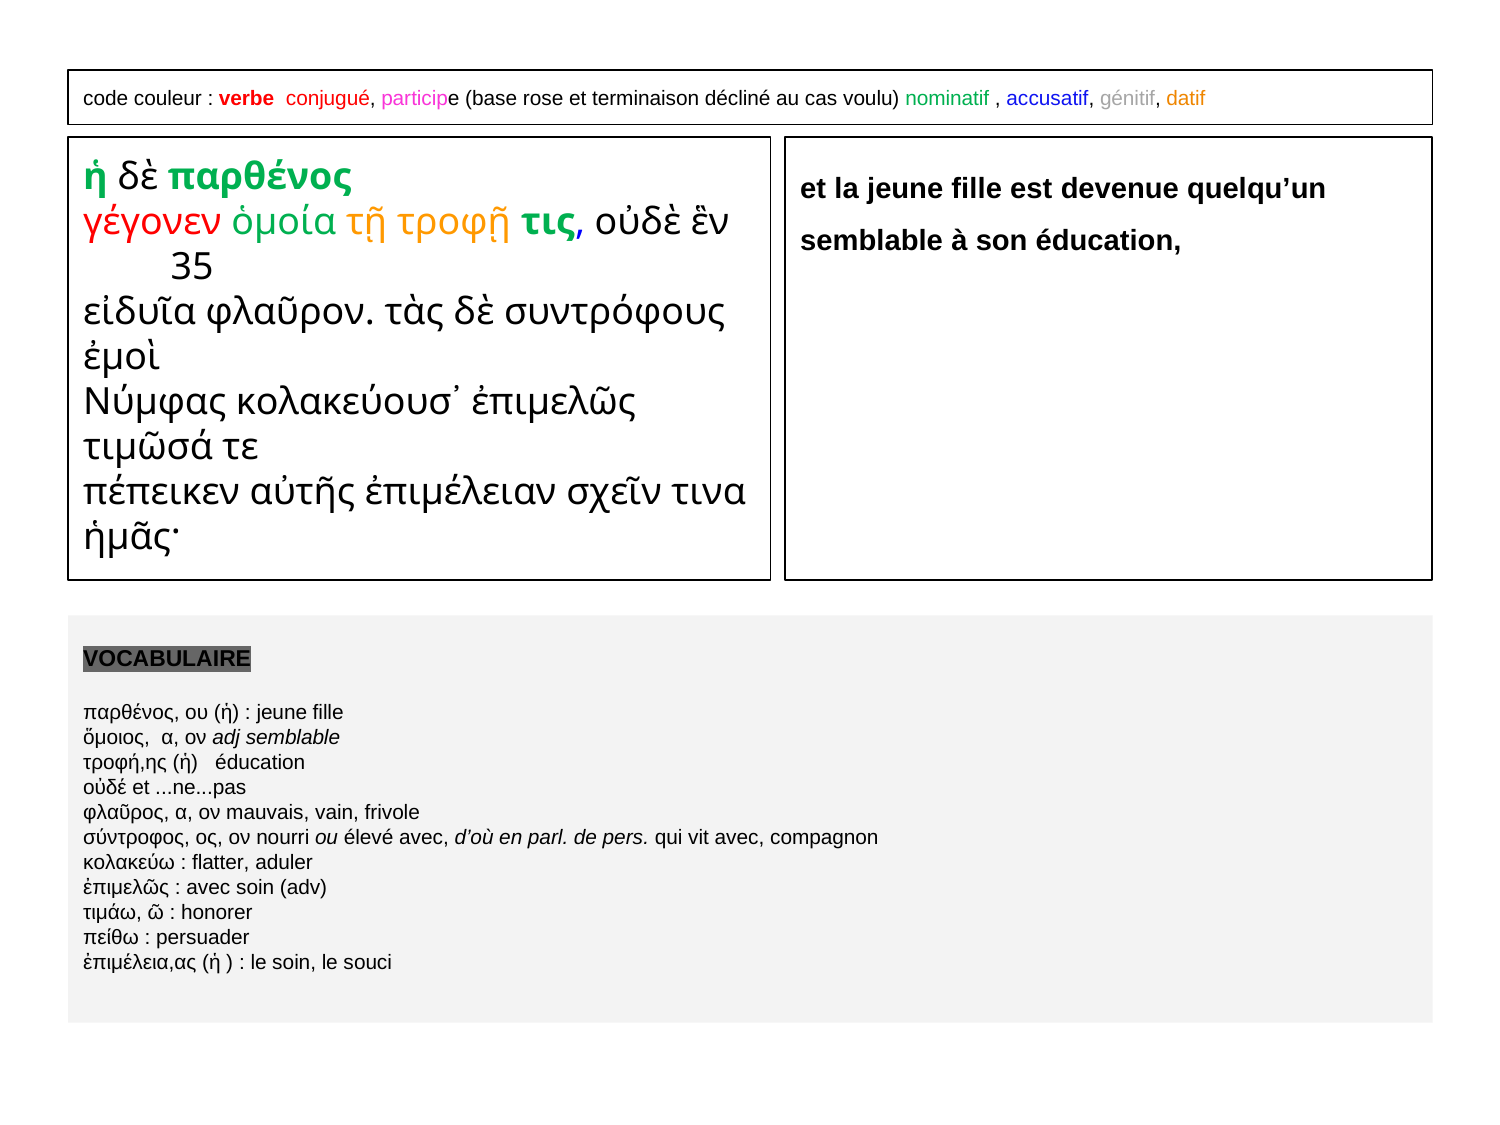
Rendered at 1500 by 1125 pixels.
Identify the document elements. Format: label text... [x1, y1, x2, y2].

text_box et la jeune fille est devenue quelqu’un semblable à son éducation, [785, 136, 1432, 581]
text_box code couleur : verbe conjugué, participe (base rose et terminaison décliné au cas voulu) nominatif , accusatif, génitif, datif [68, 70, 1433, 125]
text_box VOCABULAIRE παρθένος, ου (ἡ) : jeune fille ὅμοιος, α, ον adj semblable τροφή,ης (ἡ) éducation οὐδέ et ...ne...pas φλαῦρος, α, ον mauvais, vain, frivole σύντροφος, ος, ον nourri ou élevé avec, d’où en parl. de pers. qui vit avec, compagnon κολακεύω : flatter, aduler ἐπιμελῶς : avec soin (adv) τιμάω, ῶ : honorer πείθω : persuader ἐπιμέλεια,ας (ἡ ) : le soin, le souci [68, 615, 1433, 1023]
text_box ἡ δὲ παρθένος γέγονεν ὁμοία τῇ τροφῇ τις, οὐδὲ ἓν 35 εἰδυῖα φλαῦρον. τὰς δὲ συντρόφους ἐμοὶ Νύμφας κολακεύουσ᾽ ἐπιμελῶς τιμῶσά τε πέπεικεν αὐτῆς ἐπιμέλειαν σχεῖν τινα ἡμᾶς· [68, 136, 771, 581]
